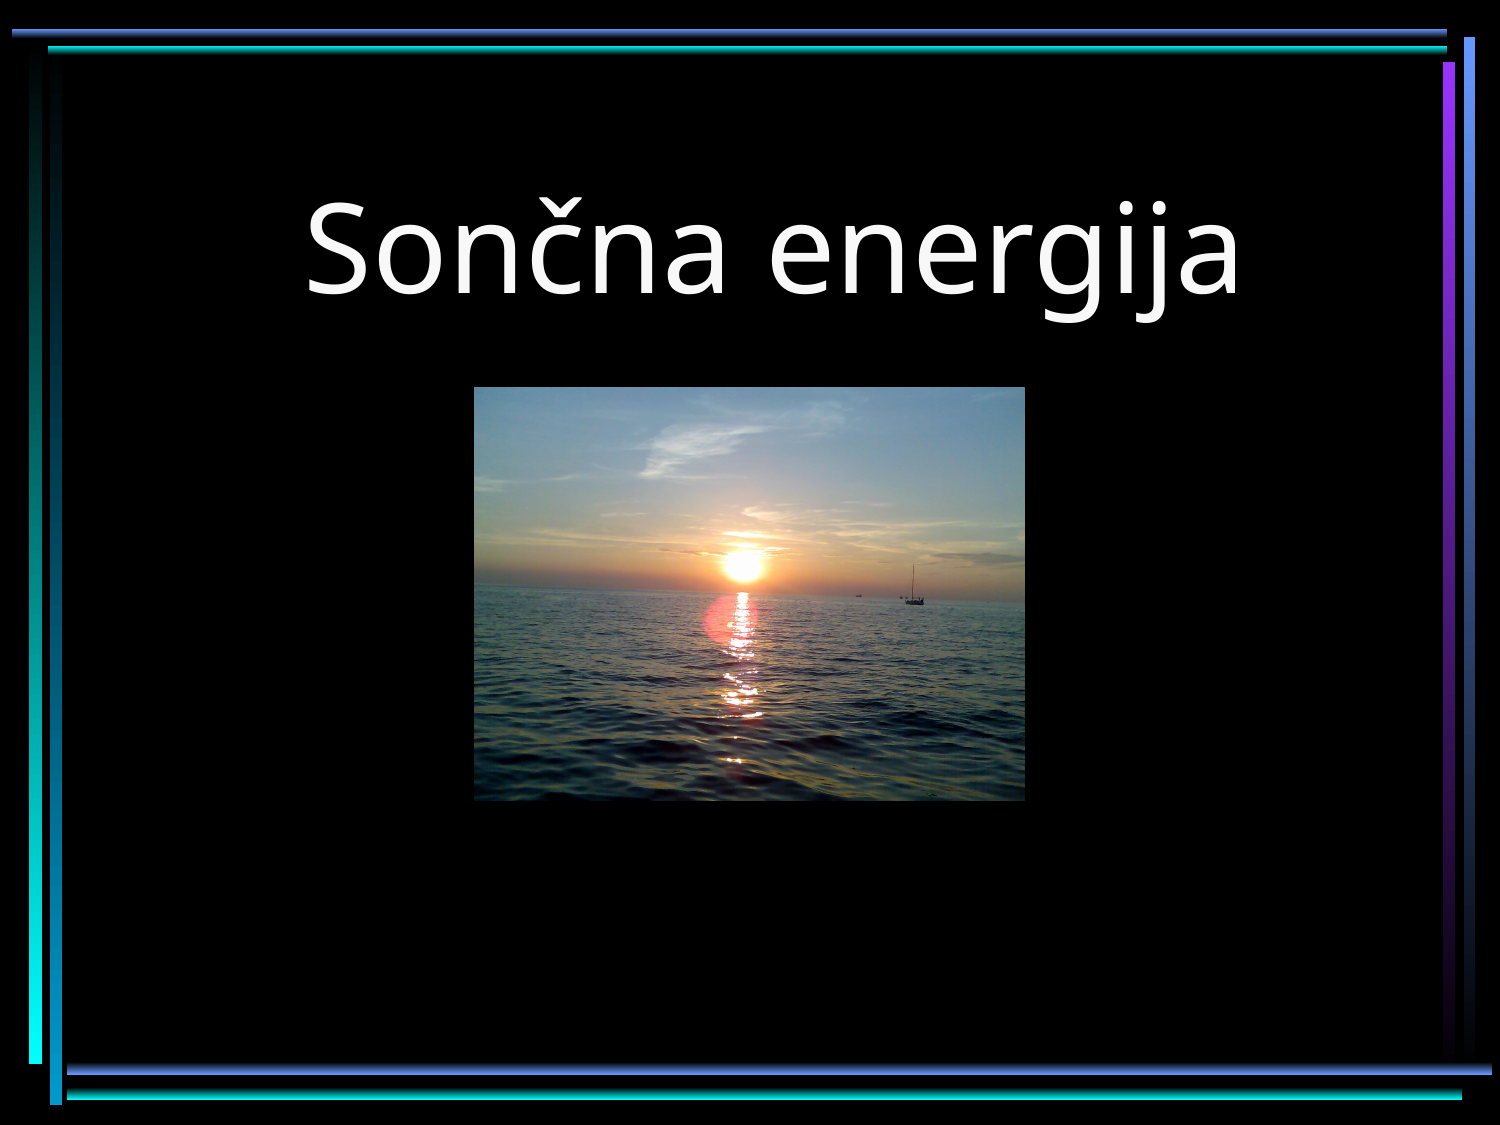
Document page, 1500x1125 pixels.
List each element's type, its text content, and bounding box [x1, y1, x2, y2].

picture [474, 387, 1025, 801]
title Sončna energija [137, 142, 1413, 346]
